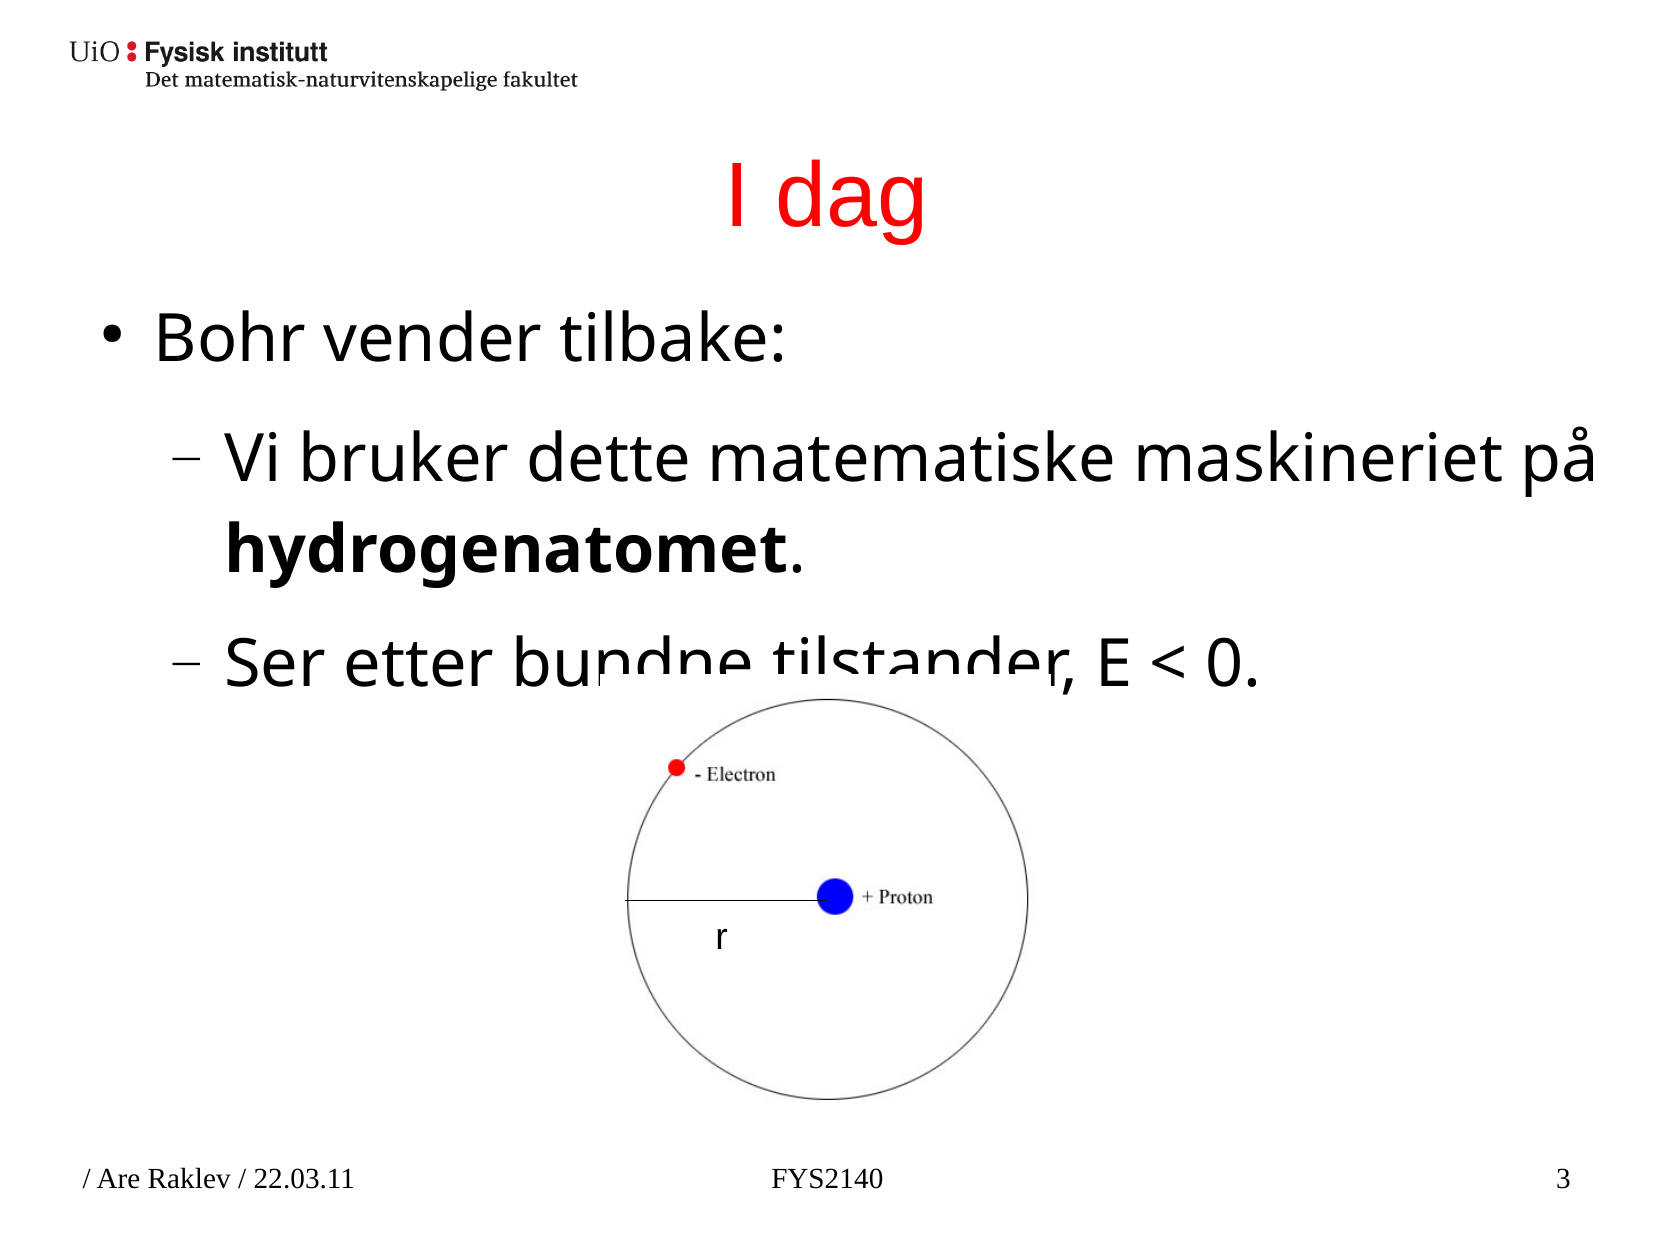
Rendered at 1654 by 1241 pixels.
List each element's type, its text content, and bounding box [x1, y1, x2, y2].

picture [68, 37, 581, 93]
title I dag [82, 90, 1571, 290]
text_box r [700, 907, 776, 965]
picture [600, 674, 1051, 1126]
list Bohr vender tilbake: Vi bruker dette matematiske maskineriet på hydrogenatomet. Ser etter bundne tilstander, E < 0. [82, 290, 1613, 1094]
